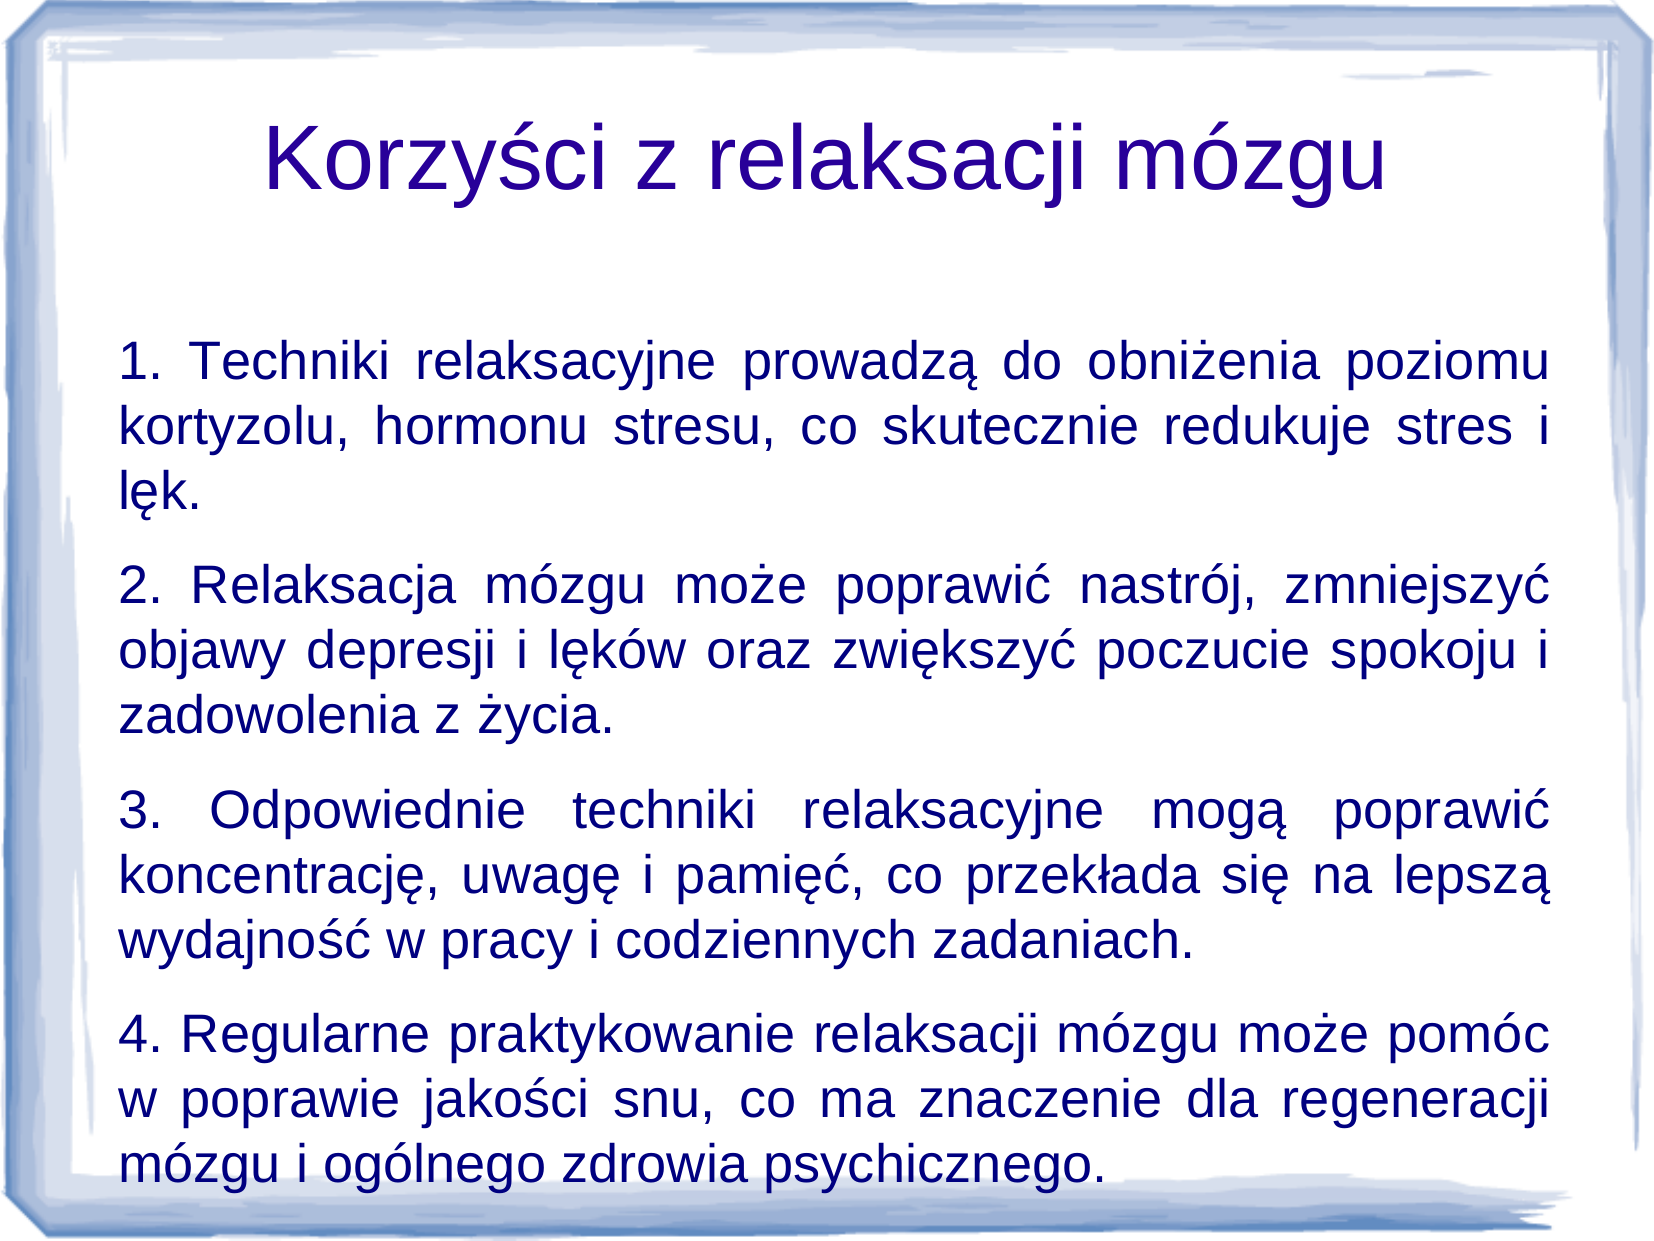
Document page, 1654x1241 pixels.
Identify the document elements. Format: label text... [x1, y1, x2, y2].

list 1. Techniki relaksacyjne prowadzą do obniżenia poziomu kortyzolu, hormonu stresu, co skutecznie redukuje stres i lęk. 2. Relaksacja mózgu może poprawić nastrój, zmniejszyć objawy depresji i lęków oraz zwiększyć poczucie spokoju i zadowolenia z życia. 3. Odpowiednie techniki relaksacyjne mogą poprawić koncentrację, uwagę i pamięć, co przekłada się na lepszą wydajność w pracy i codziennych zadaniach. 4. Regularne praktykowanie relaksacji mózgu może pomóc w poprawie jakości snu, co ma znaczenie dla regeneracji mózgu i ogólnego zdrowia psychicznego. [118, 324, 1571, 1230]
title Korzyści z relaksacji mózgu [82, 49, 1571, 257]
